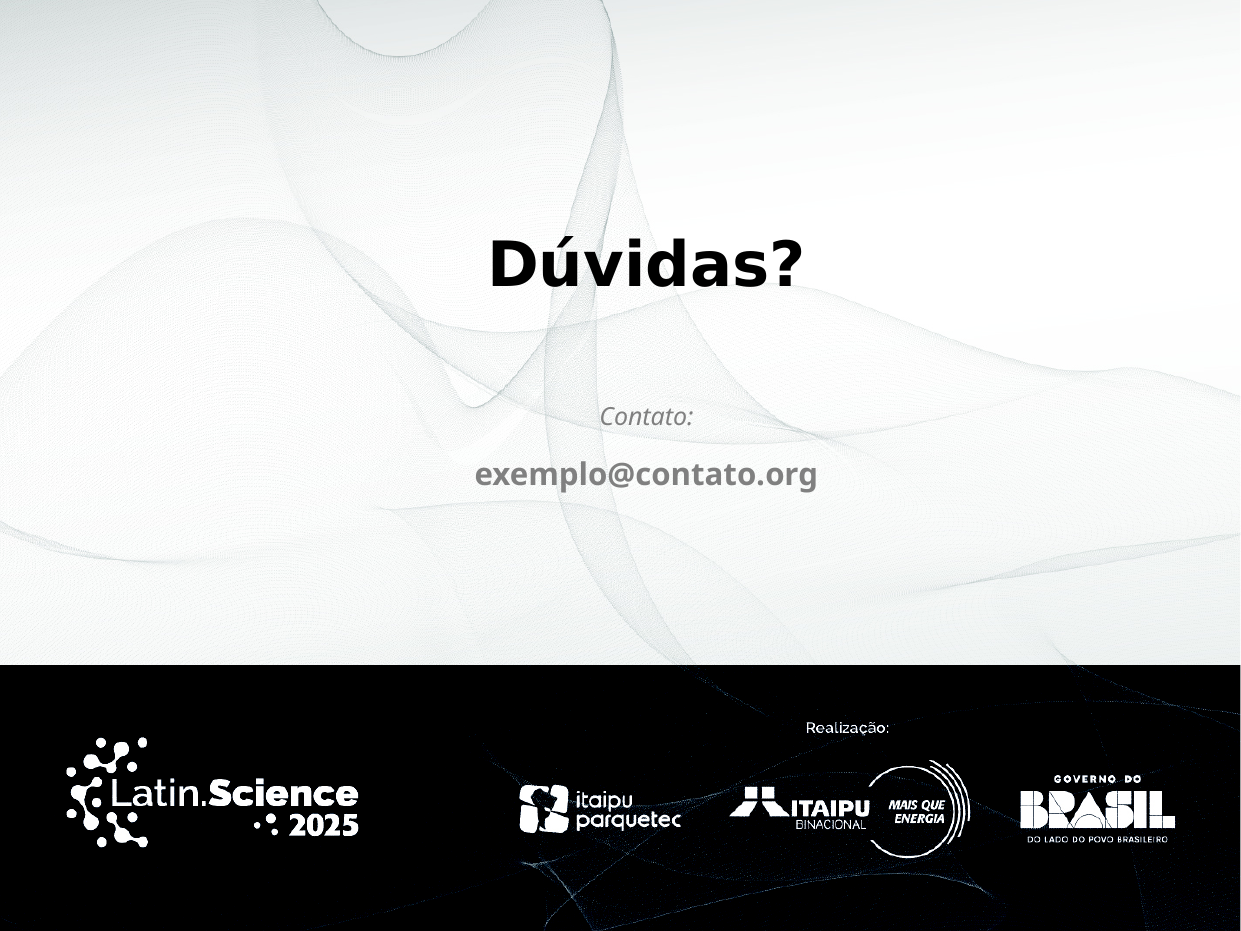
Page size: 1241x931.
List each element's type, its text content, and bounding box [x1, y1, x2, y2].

text_box Dúvidas? [97, 218, 1196, 350]
picture [0, 0, 1241, 931]
text_box Contato: [385, 395, 908, 448]
text_box exemplo@contato.org [385, 448, 908, 532]
